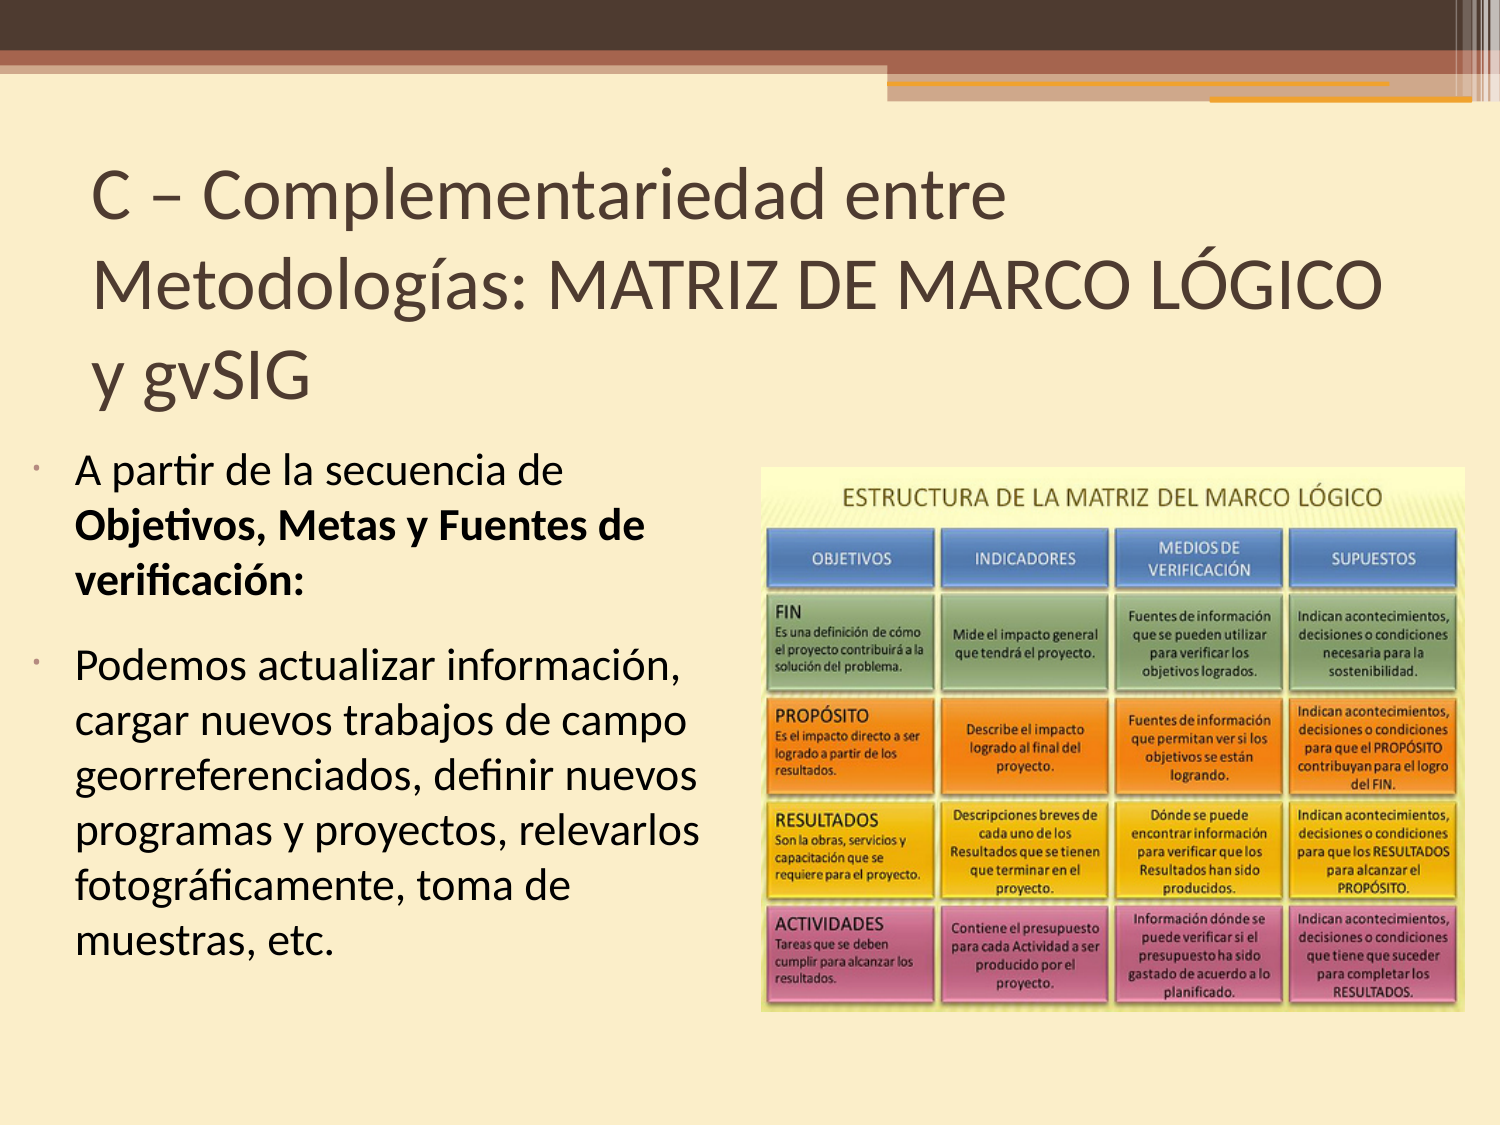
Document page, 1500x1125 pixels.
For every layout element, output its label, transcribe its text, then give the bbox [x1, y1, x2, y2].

title C – Complementariedad entre Metodologías: MATRIZ DE MARCO LÓGICO y gvSIG [76, 137, 1427, 421]
list A partir de la secuencia de Objetivos, Metas y Fuentes de verificación: Podemos actualizar información, cargar nuevos trabajos de campo georreferenciados, definir nuevos programas y proyectos, relevarlos fotográficamente, toma de muestras, etc. [0, 432, 774, 1125]
picture [761, 467, 1465, 1012]
